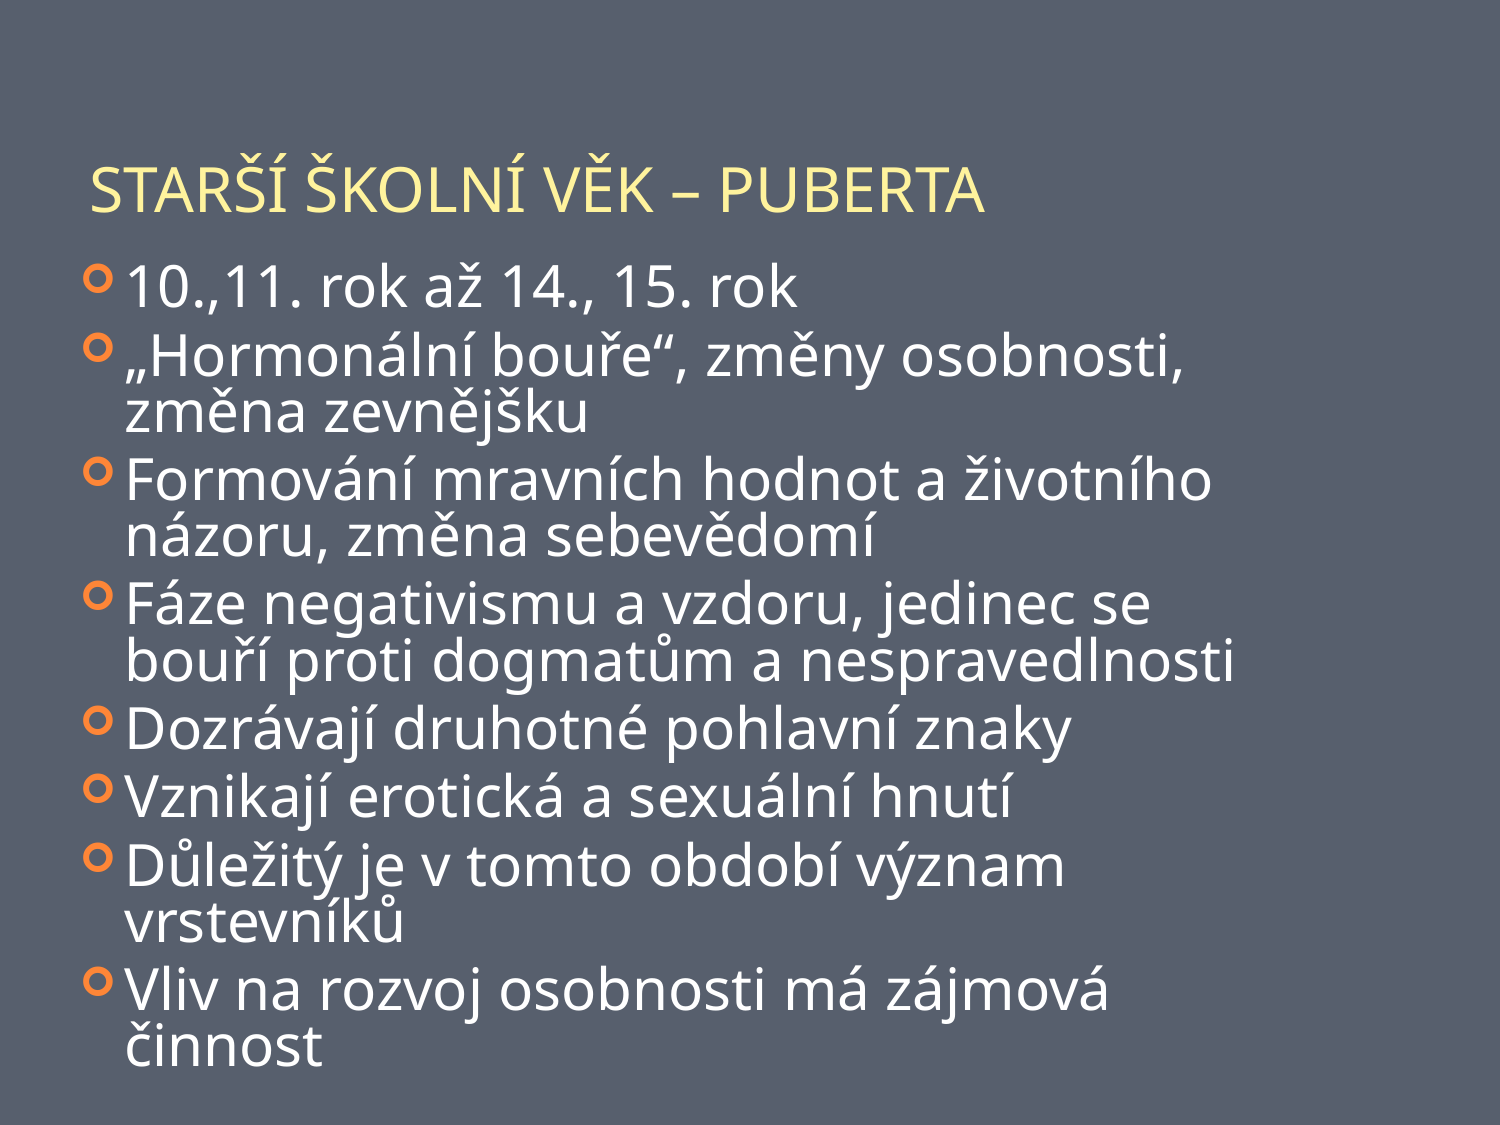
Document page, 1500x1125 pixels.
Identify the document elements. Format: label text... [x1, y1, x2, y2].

list 10.,11. rok až 14., 15. rok „Hormonální bouře“, změny osobnosti, změna zevnějšku Formování mravních hodnot a životního názoru, změna sebevědomí Fáze negativismu a vzdoru, jedinec se bouří proti dogmatům a nespravedlnosti Dozrávají druhotné pohlavní znaky Vznikají erotická a sexuální hnutí Důležitý je v tomto období význam vrstevníků Vliv na rozvoj osobnosti má zájmová činnost [64, 255, 1290, 1095]
title STARŠÍ ŠKOLNÍ VĚK – PUBERTA [74, 44, 1300, 233]
